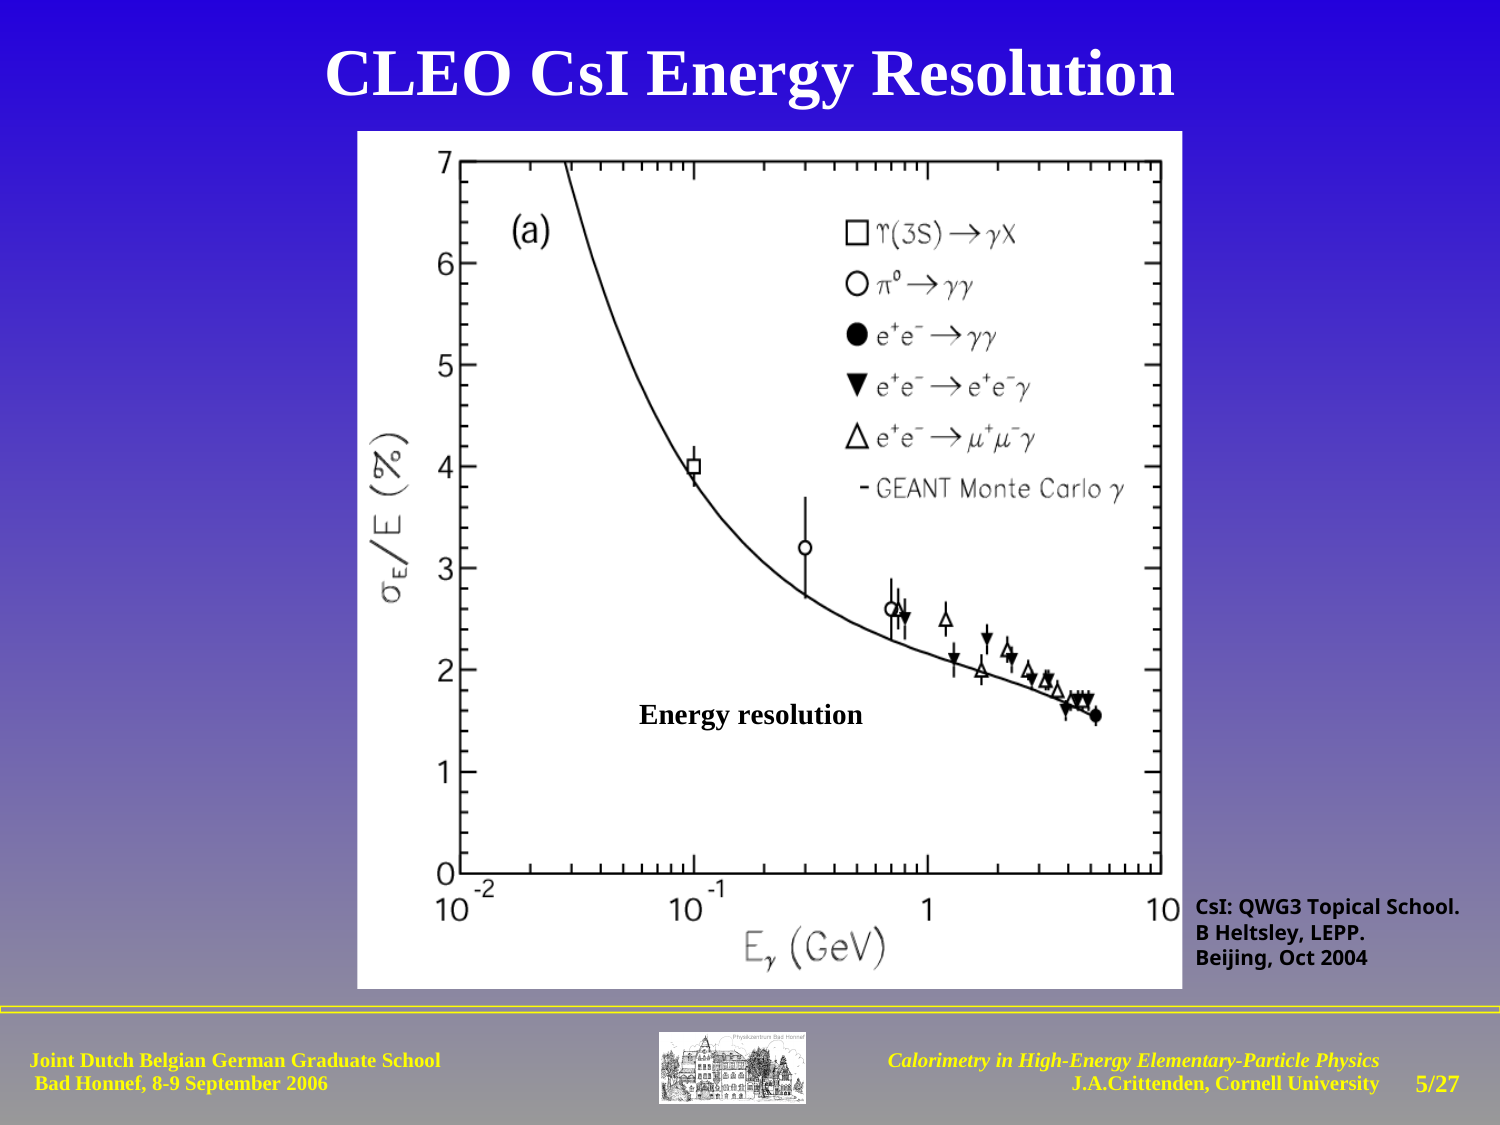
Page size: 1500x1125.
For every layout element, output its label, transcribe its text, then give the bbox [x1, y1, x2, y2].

text_box CsI: QWG3 Topical School. B Heltsley, LEPP. Beijing, Oct 2004 [1195, 894, 1500, 971]
picture [357, 131, 1183, 989]
title CLEO CsI Energy Resolution [112, 0, 1388, 150]
picture [659, 1032, 806, 1104]
text_box Energy resolution [624, 690, 879, 739]
